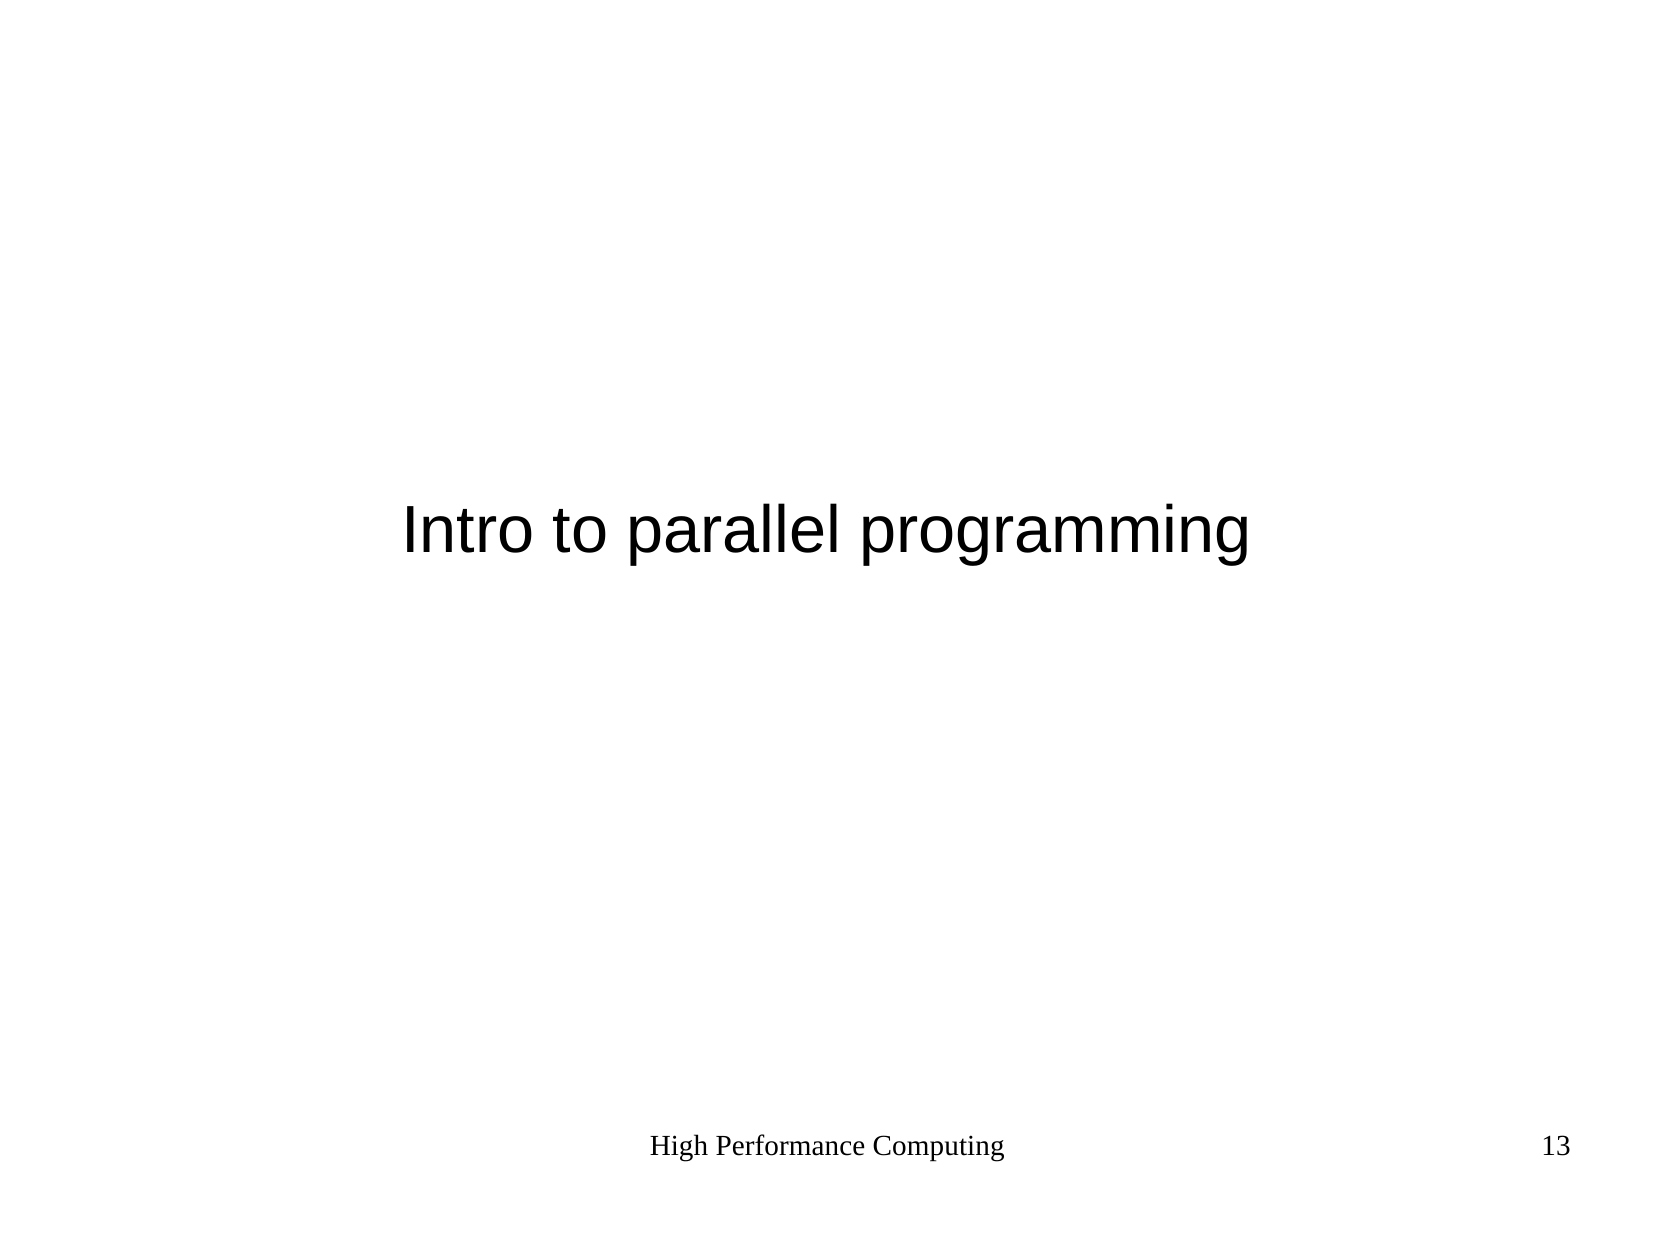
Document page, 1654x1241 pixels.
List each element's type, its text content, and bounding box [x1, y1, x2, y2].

subtitle Intro to parallel programming [82, 49, 1571, 1010]
